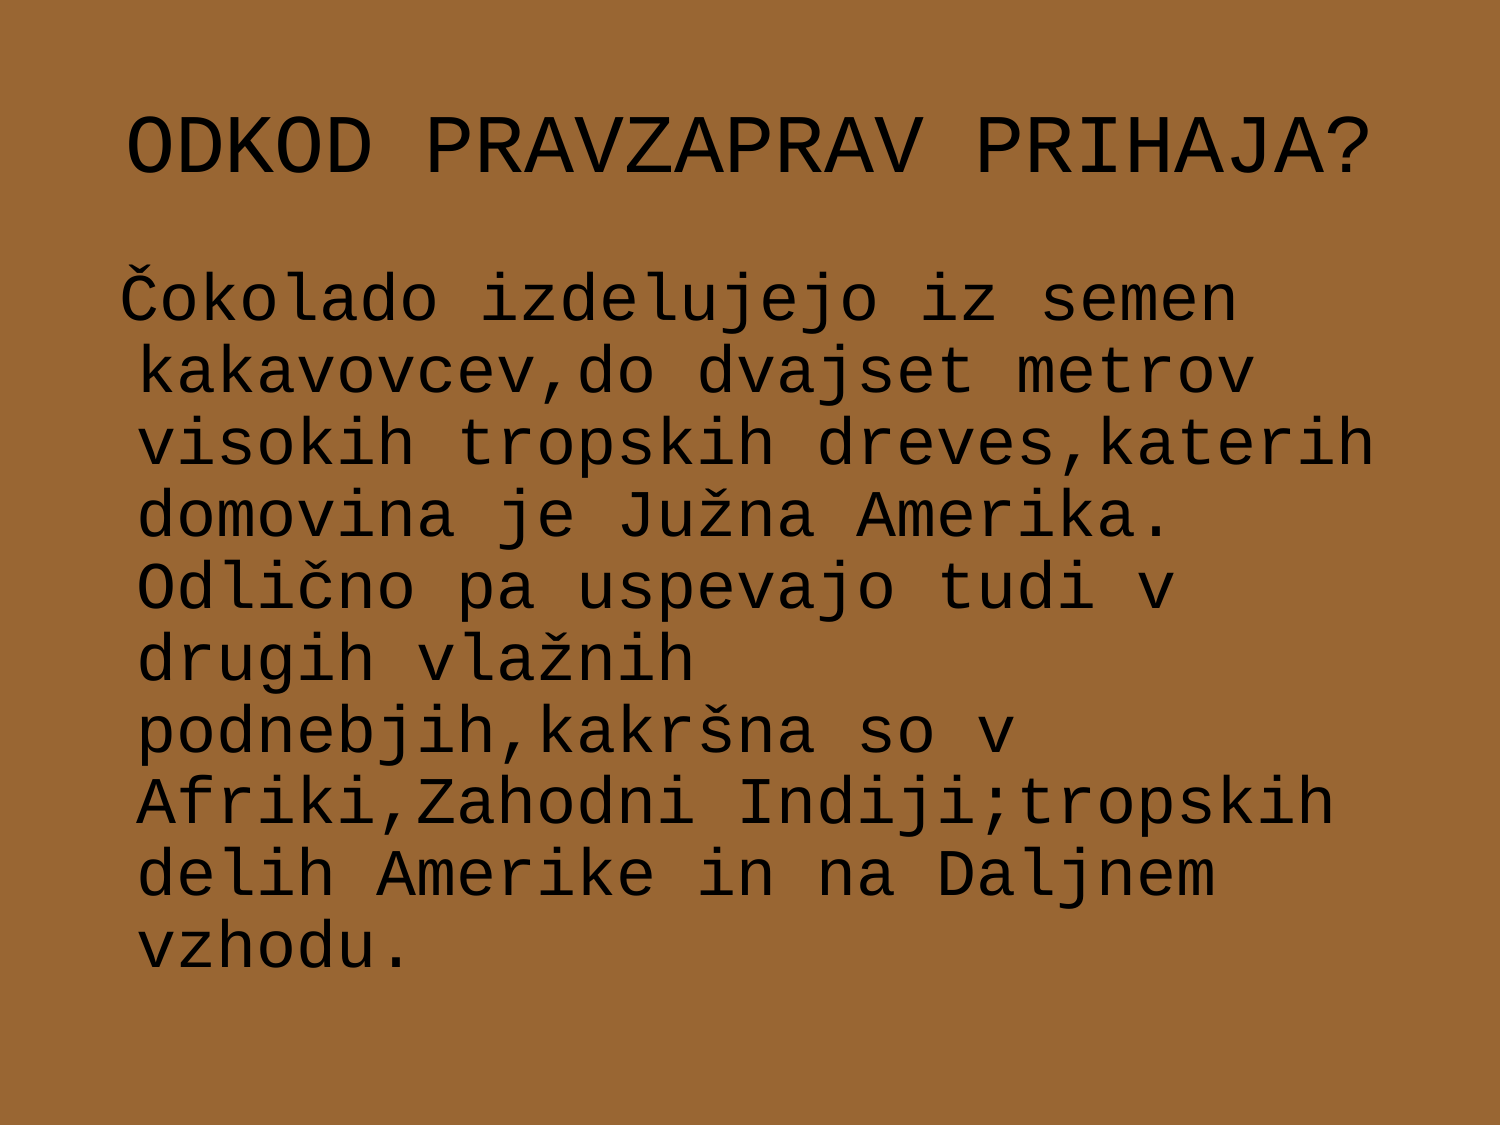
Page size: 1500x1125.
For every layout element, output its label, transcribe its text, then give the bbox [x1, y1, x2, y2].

title ODKOD PRAVZAPRAV PRIHAJA? [75, 45, 1425, 233]
list Čokolado izdelujejo iz semen kakavovcev,do dvajset metrov visokih tropskih dreves,katerih domovina je Južna Amerika. Odlično pa uspevajo tudi v drugih vlažnih podnebjih,kakršna so v Afriki,Zahodni Indiji;tropskih delih Amerike in na Daljnem vzhodu. [64, 255, 1415, 998]
